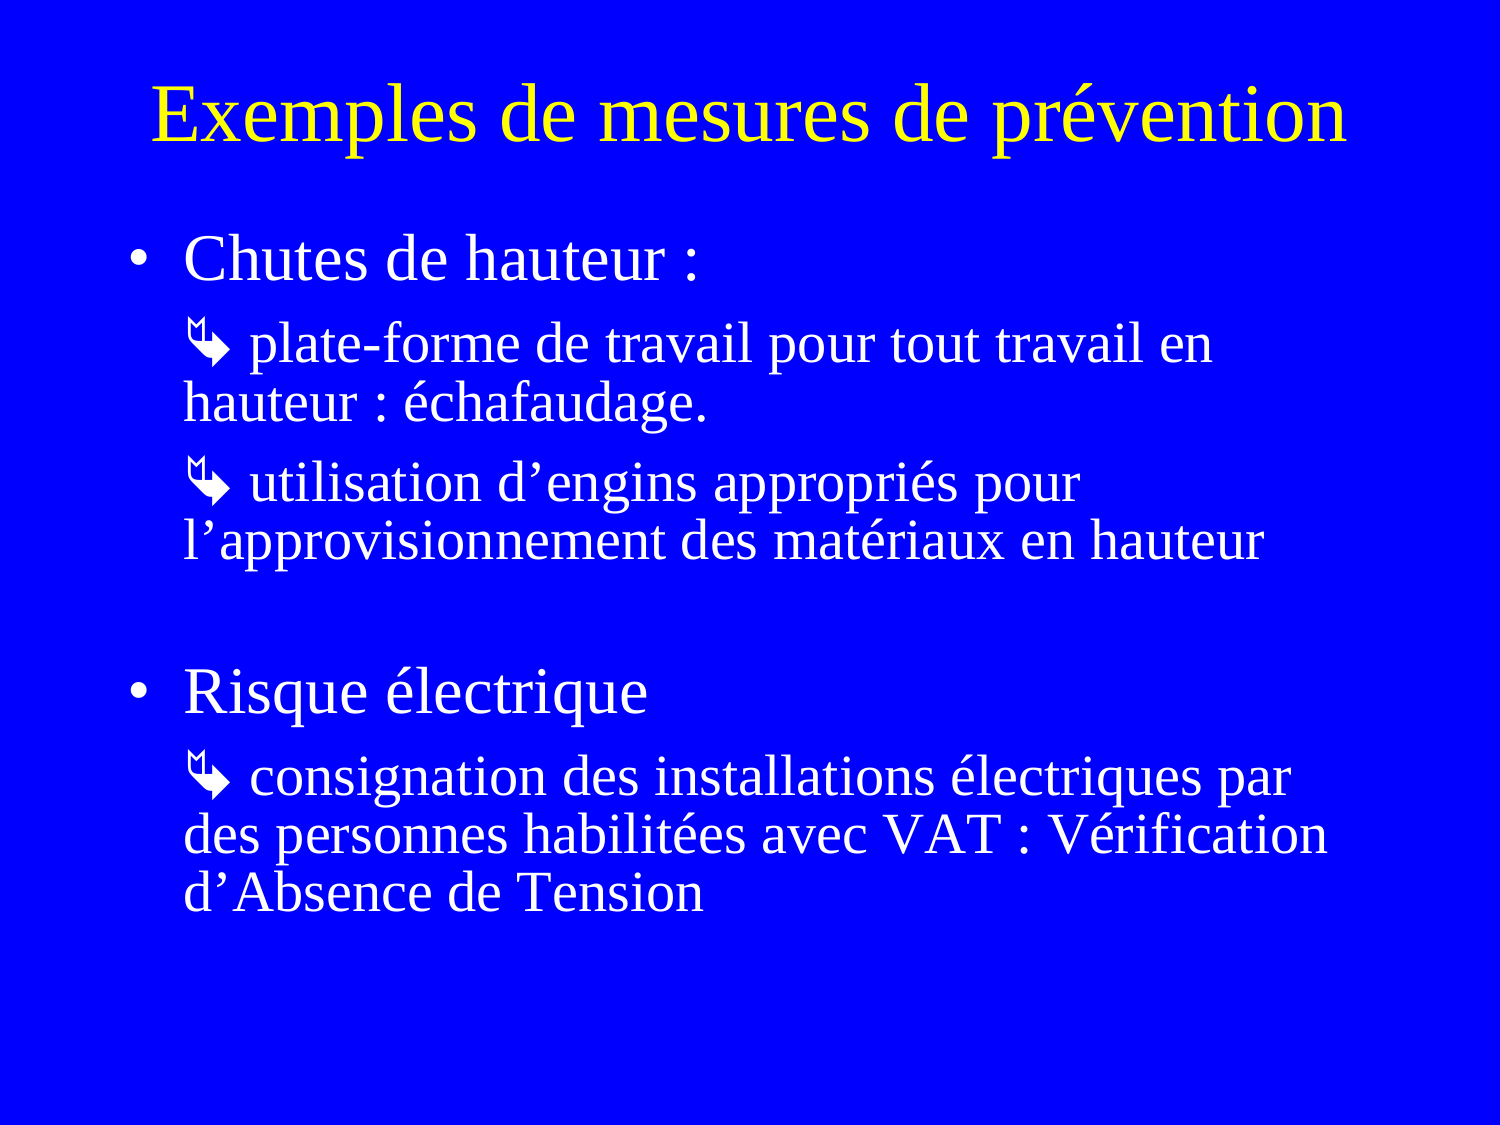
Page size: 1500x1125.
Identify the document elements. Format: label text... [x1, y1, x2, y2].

list Chutes de hauteur :  plate-forme de travail pour tout travail en hauteur : échafaudage.  utilisation d’engins appropriés pour l’approvisionnement des matériaux en hauteur Risque électrique  consignation des installations électriques par des personnes habilitées avec VAT : Vérification d’Absence de Tension [112, 219, 1388, 1047]
title Exemples de mesures de prévention [112, 42, 1388, 185]
